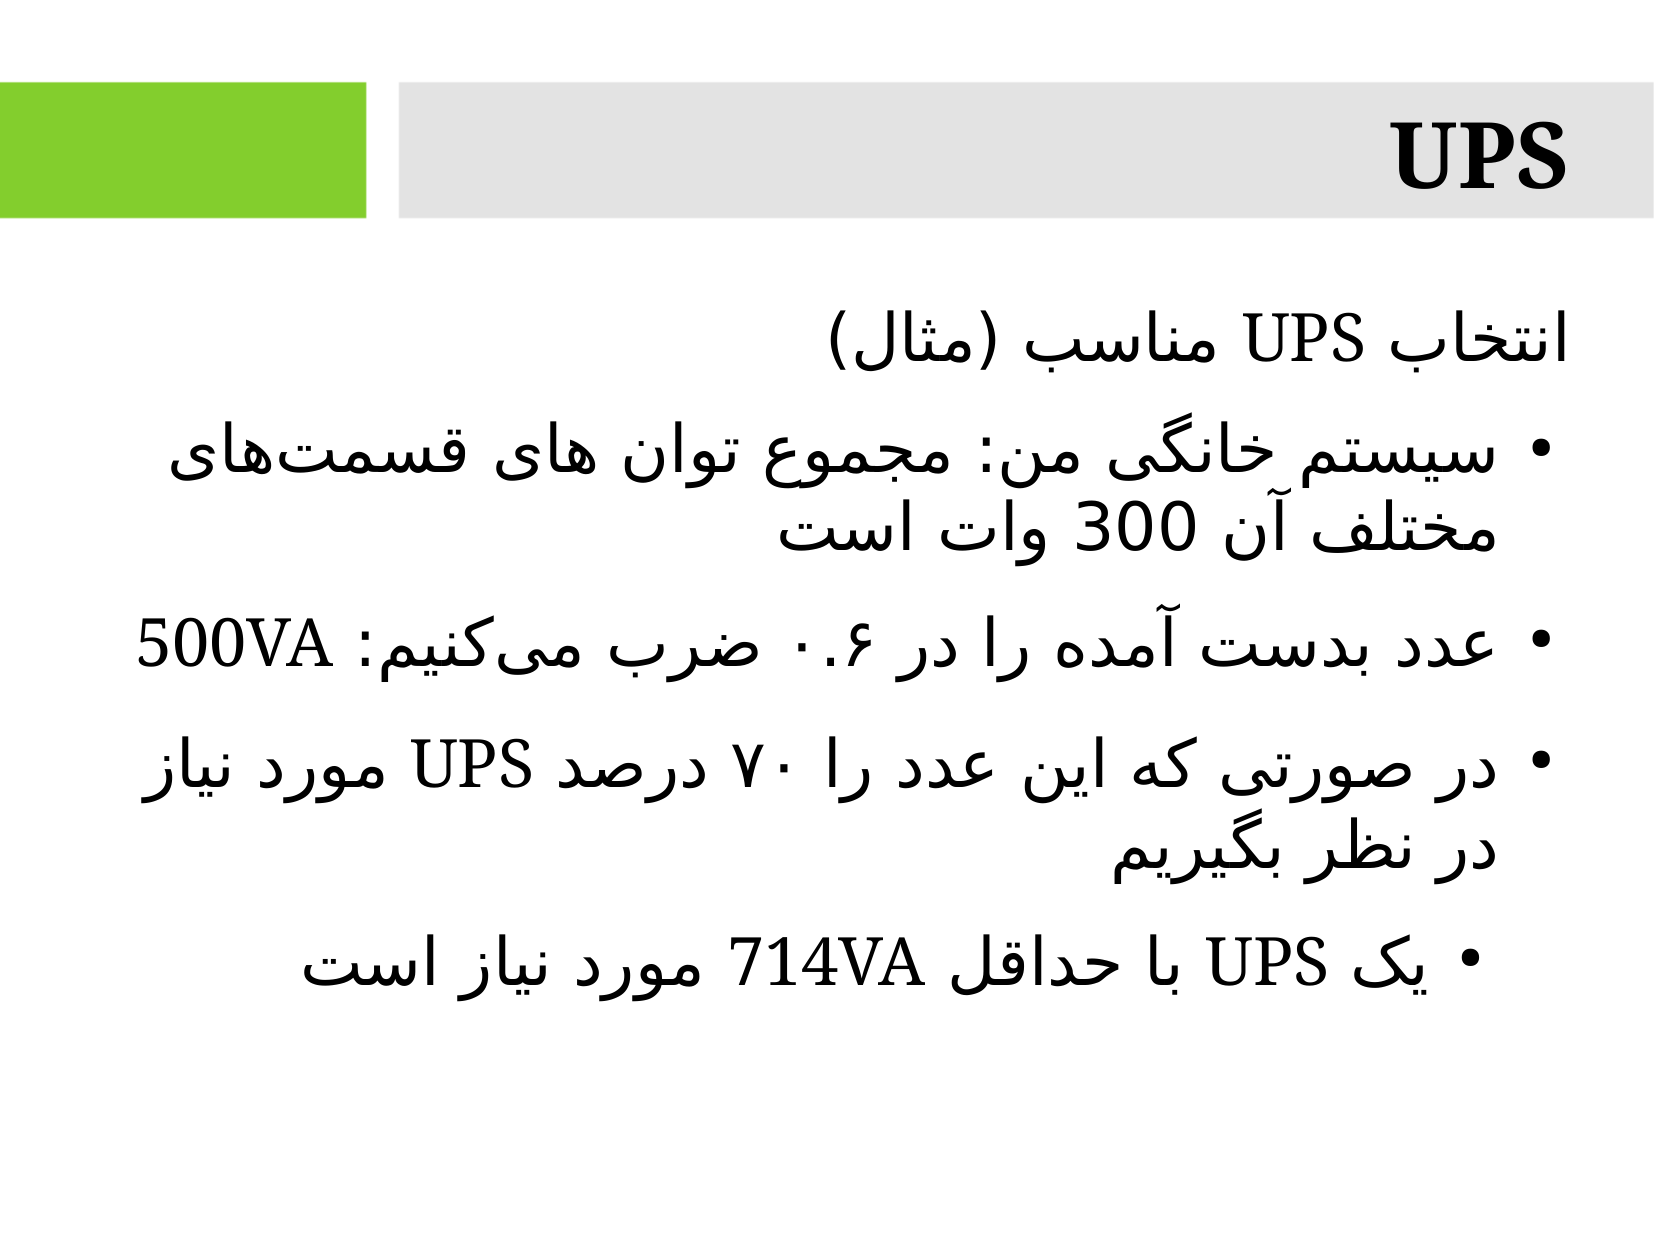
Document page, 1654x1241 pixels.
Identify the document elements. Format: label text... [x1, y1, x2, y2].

list انتخاب UPS مناسب (مثال) سیستم خانگی من: مجموع توان های قسمت‌های مختلف آن 300 وات است عدد بدست آمده را در ۰.۶ ضرب می‌کنیم: 500VA در صورتی که این عدد را ۷۰ درصد UPS مورد نیاز در نظر بگیریم یک UPS با حداقل 714VA مورد نیاز است [82, 290, 1571, 1182]
picture [0, 0, 1654, 1241]
title UPS [82, 49, 1571, 257]
